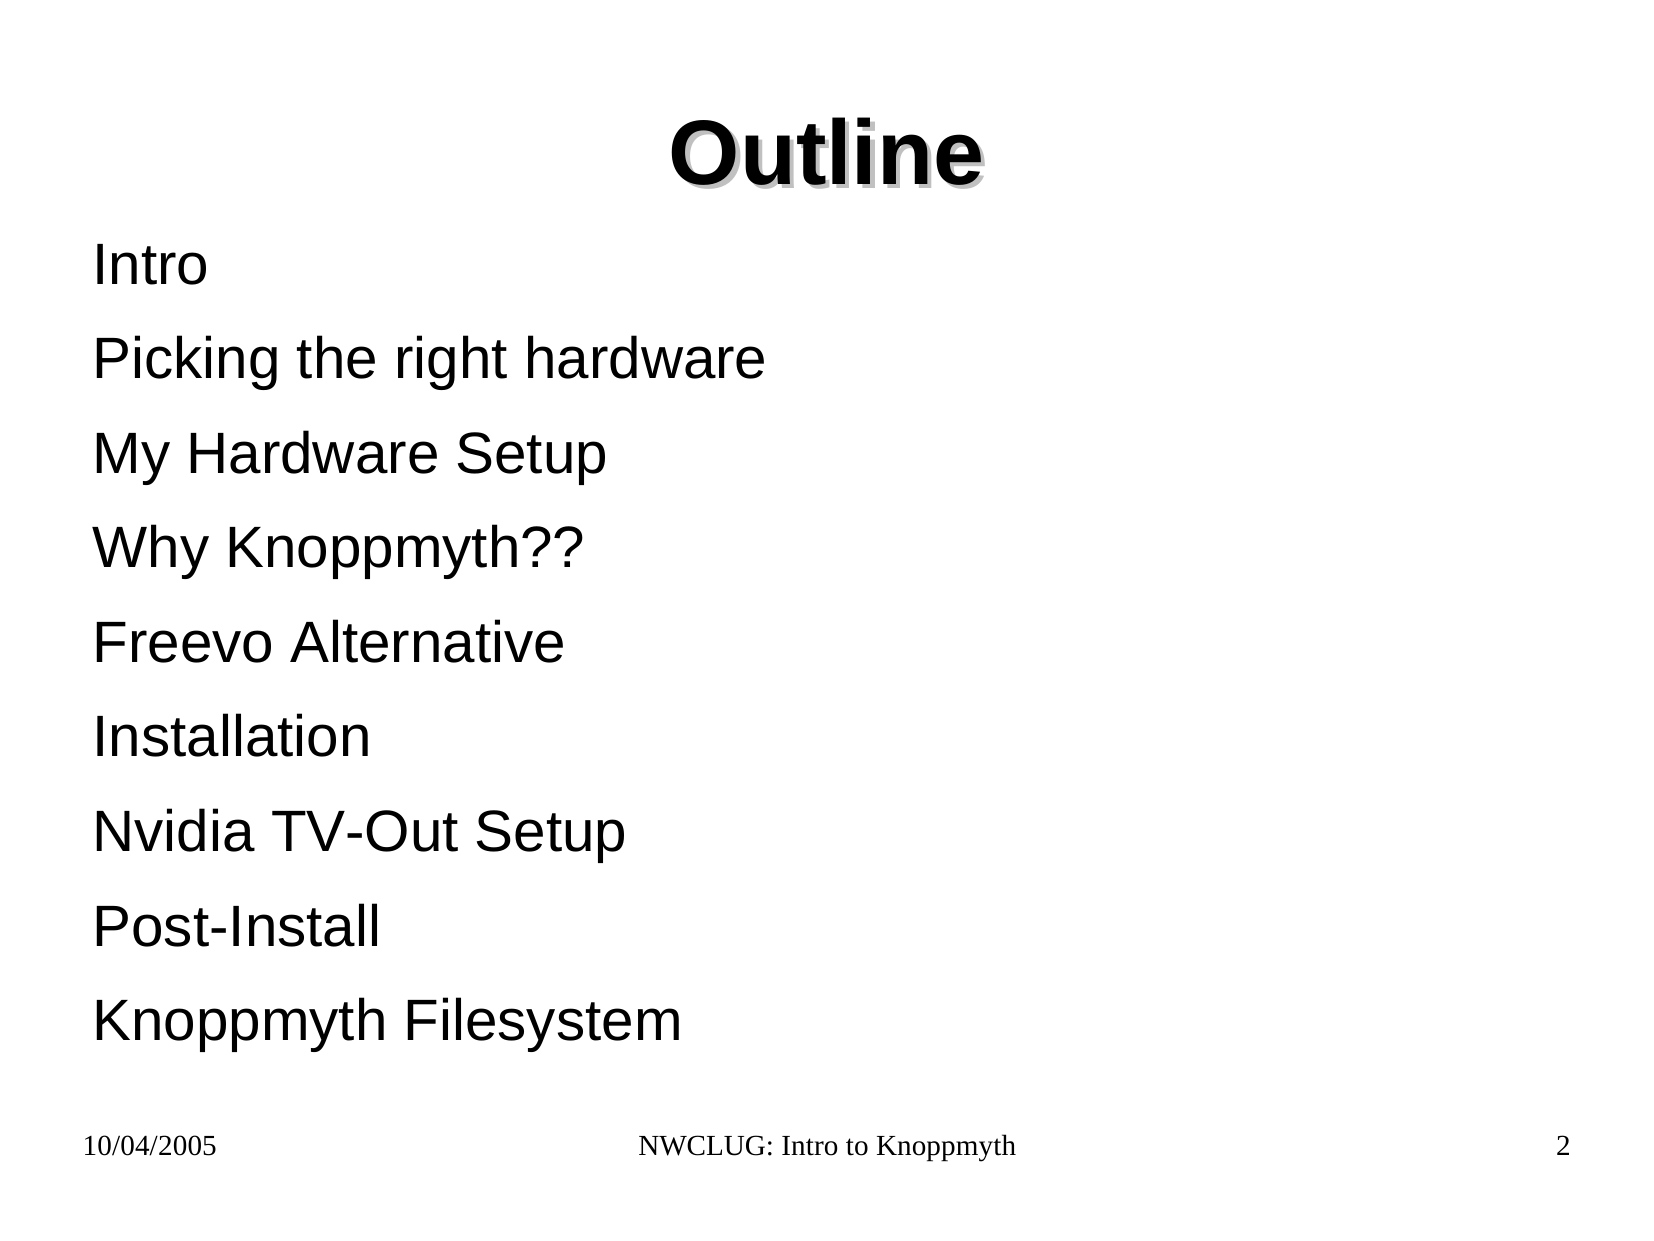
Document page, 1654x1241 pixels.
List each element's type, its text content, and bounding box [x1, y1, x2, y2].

title Outline [82, 49, 1571, 257]
list Intro Picking the right hardware My Hardware Setup Why Knoppmyth?? Freevo Alternative Installation Nvidia TV-Out Setup Post-Install Knoppmyth Filesystem [75, 231, 1564, 1051]
